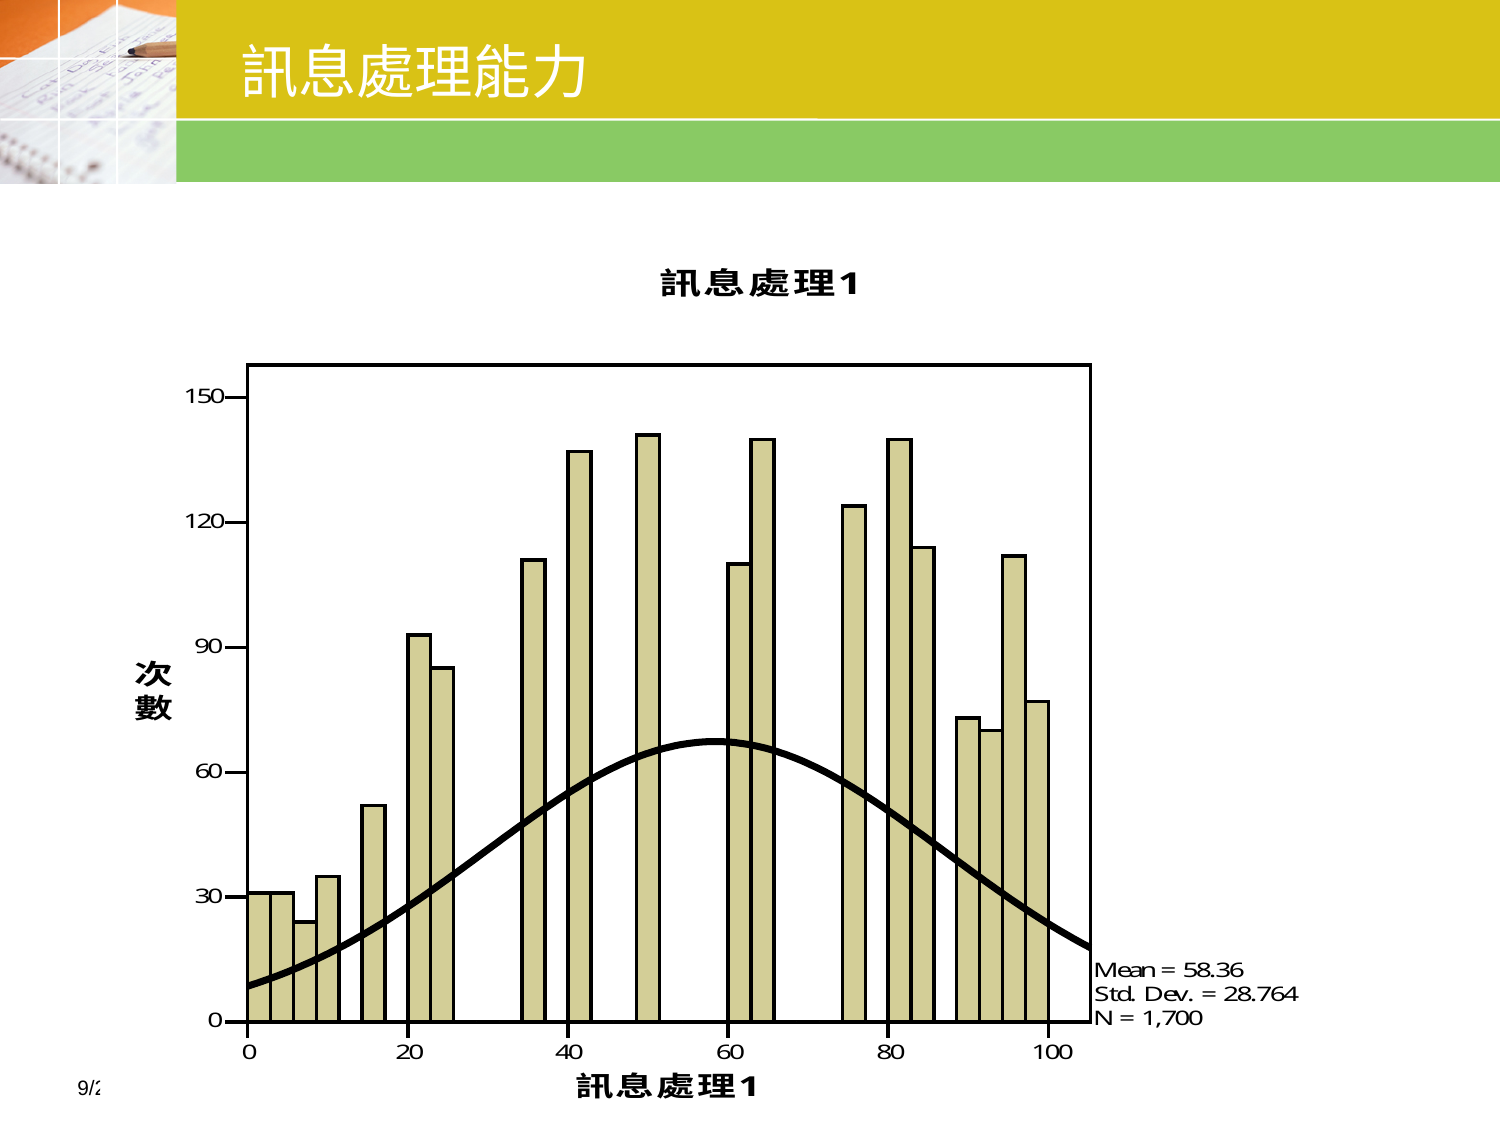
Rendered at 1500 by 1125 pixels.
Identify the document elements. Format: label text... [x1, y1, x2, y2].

picture [100, 184, 1424, 1125]
title 訊息處理能力 [225, 28, 1388, 109]
text_box [62, 1067, 100, 1111]
